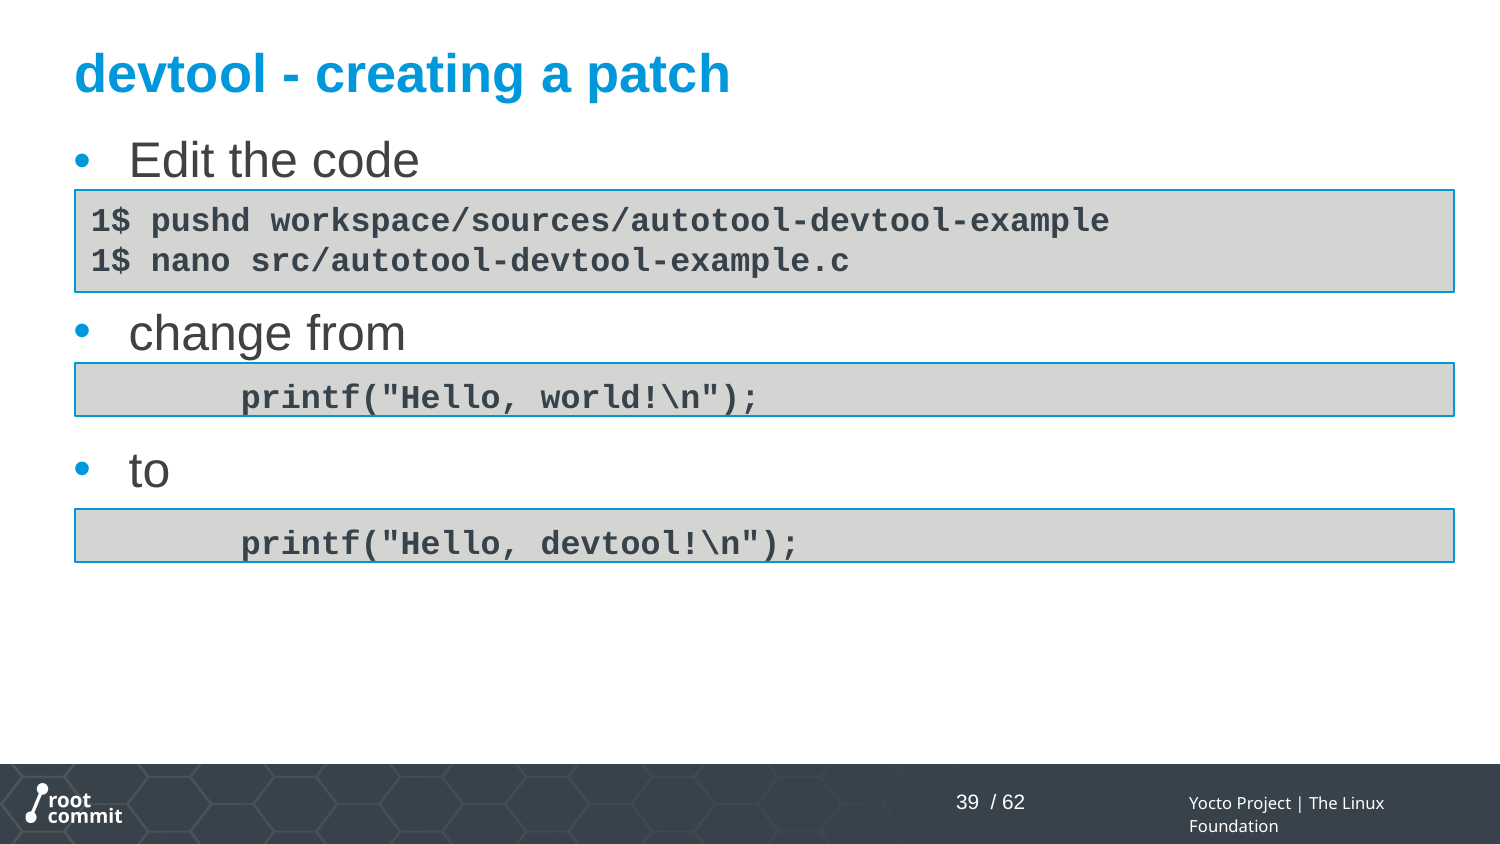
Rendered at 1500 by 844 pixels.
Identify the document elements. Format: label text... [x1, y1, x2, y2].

text_box printf("Hello, devtool!\n"); [75, 508, 1455, 563]
text_box change from [72, 300, 1422, 427]
text_box devtool - creating a patch [74, 50, 1424, 159]
text_box to [72, 437, 1422, 564]
text_box printf("Hello, world!\n"); [75, 362, 1455, 416]
picture [0, 0, 1500, 844]
text_box Edit the code [72, 132, 1422, 259]
text_box 1$ pushd workspace/sources/autotool-devtool-example 1$ nano src/autotool-devtool-example.c [75, 189, 1455, 293]
